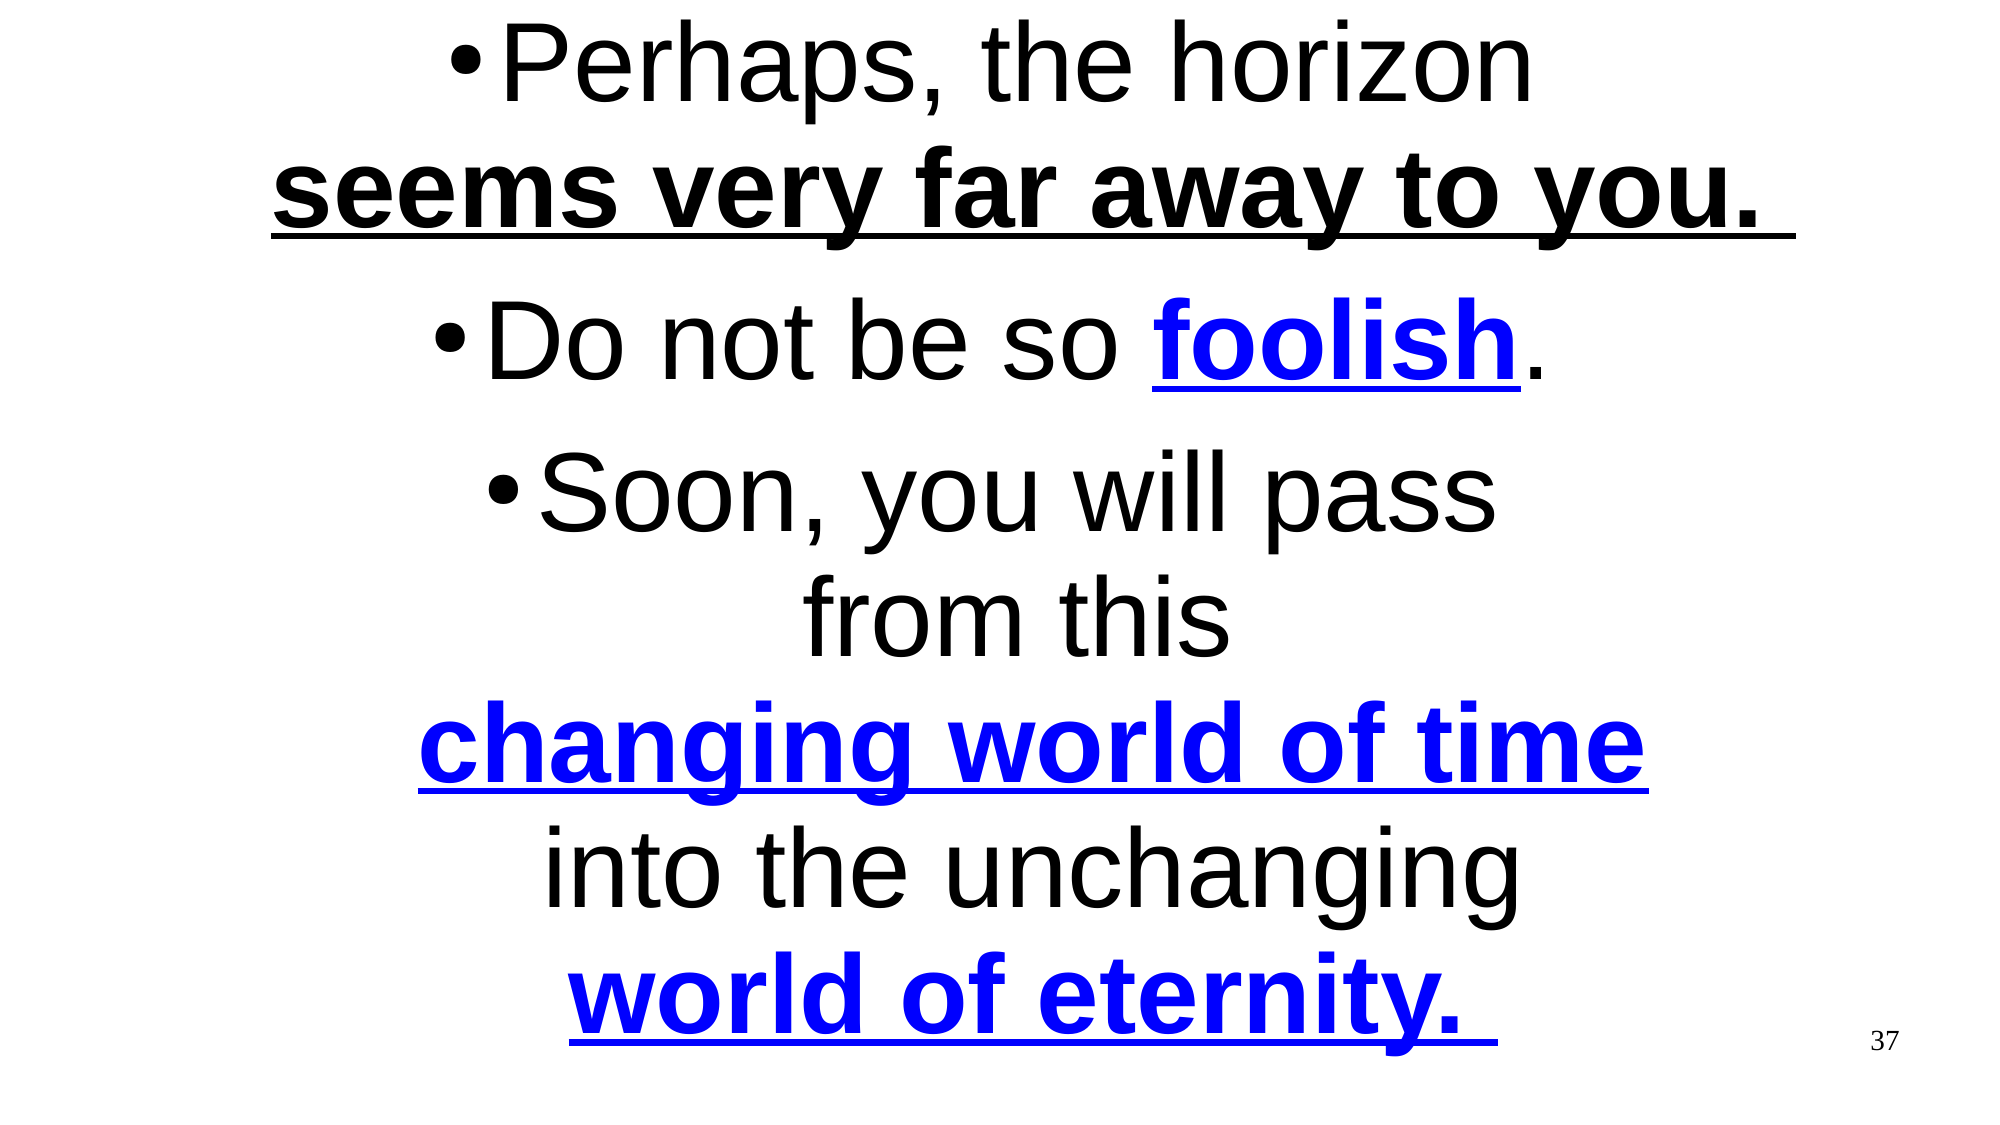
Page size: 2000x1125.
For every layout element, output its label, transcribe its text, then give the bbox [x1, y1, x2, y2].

list Perhaps, the horizon seems very far away to you. Do not be so foolish. Soon, you will pass from this changing world of time into the unchanging world of eternity. [0, 0, 1996, 1123]
